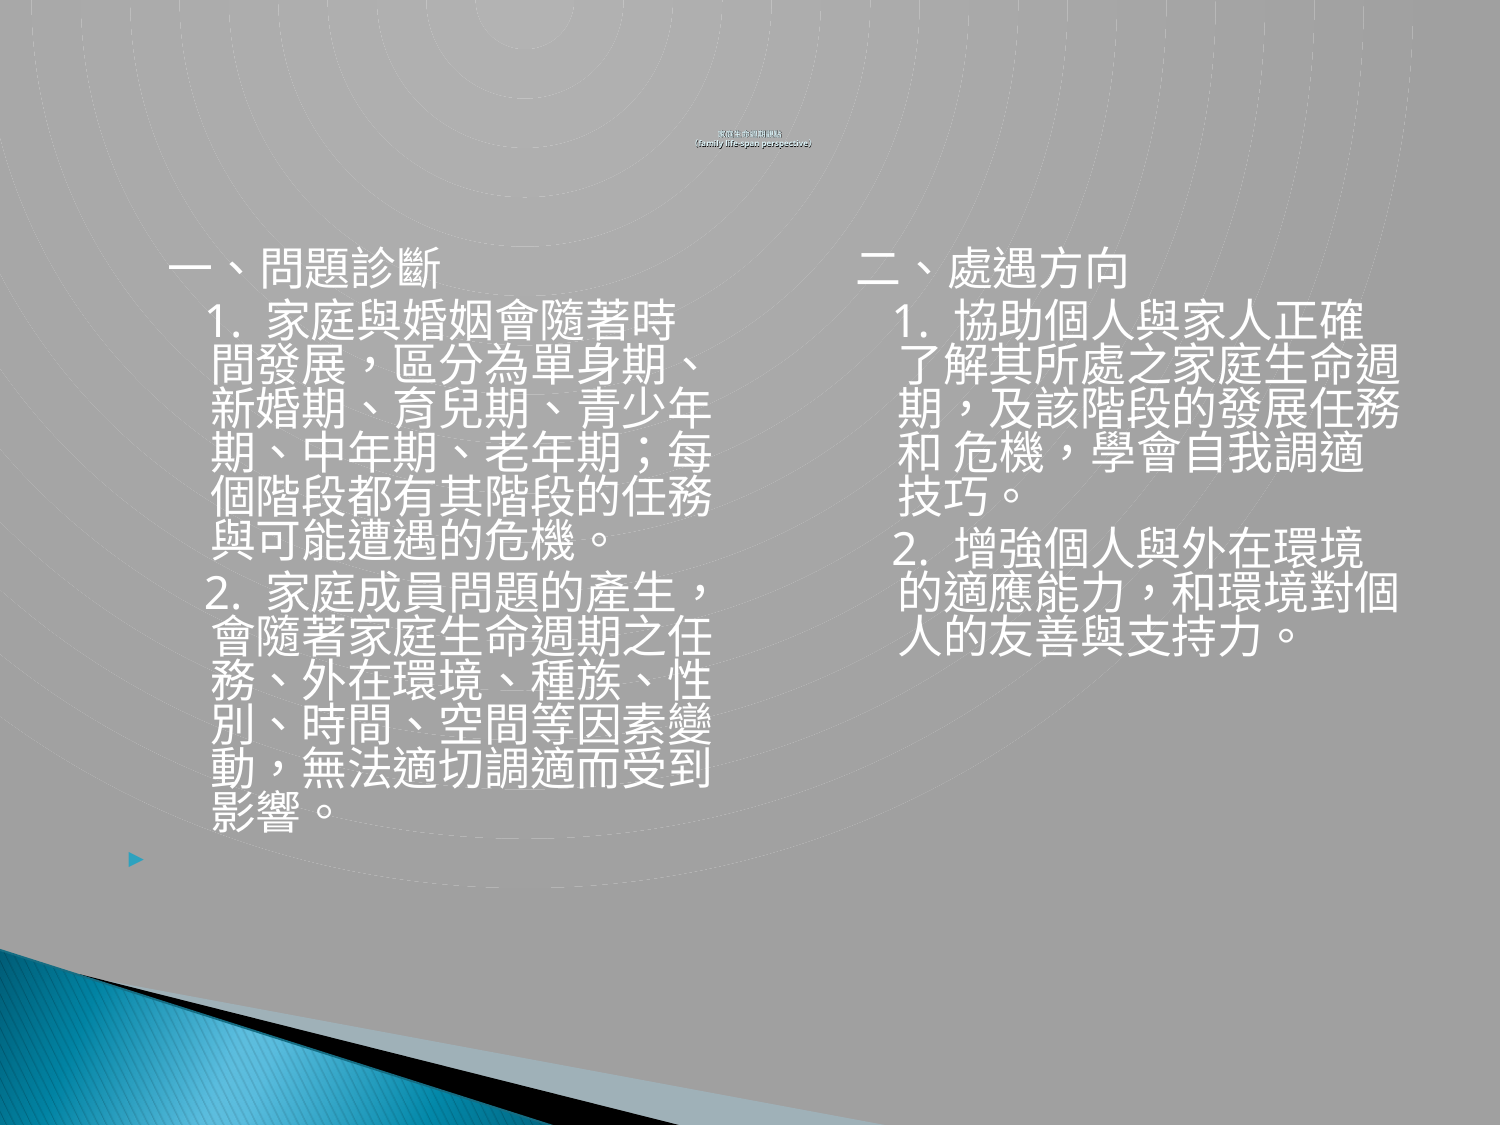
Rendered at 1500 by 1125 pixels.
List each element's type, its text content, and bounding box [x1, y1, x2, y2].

title 家庭生命週期觀點 （family life-span perspective） [75, 45, 1426, 233]
list 二、處遇方向 1. 協助個人與家人正確了解其所處之家庭生命週期，及該階段的發展任務和 危機，學會自我調適技巧。 2. 增強個人與外在環境的適應能力，和環境對個人的友善與支持力。 [762, 243, 1426, 986]
list 一、問題診斷 1. 家庭與婚姻會隨著時間發展，區分為單身期、新婚期、育兒期、青少年期、中年期、老年期；每個階段都有其階段的任務與可能遭遇的危機。 2. 家庭成員問題的產生，會隨著家庭生命週期之任務、外在環境、種族、性別、時間、空間等因素變動，無法適切調適而受到影響。 [75, 243, 738, 986]
